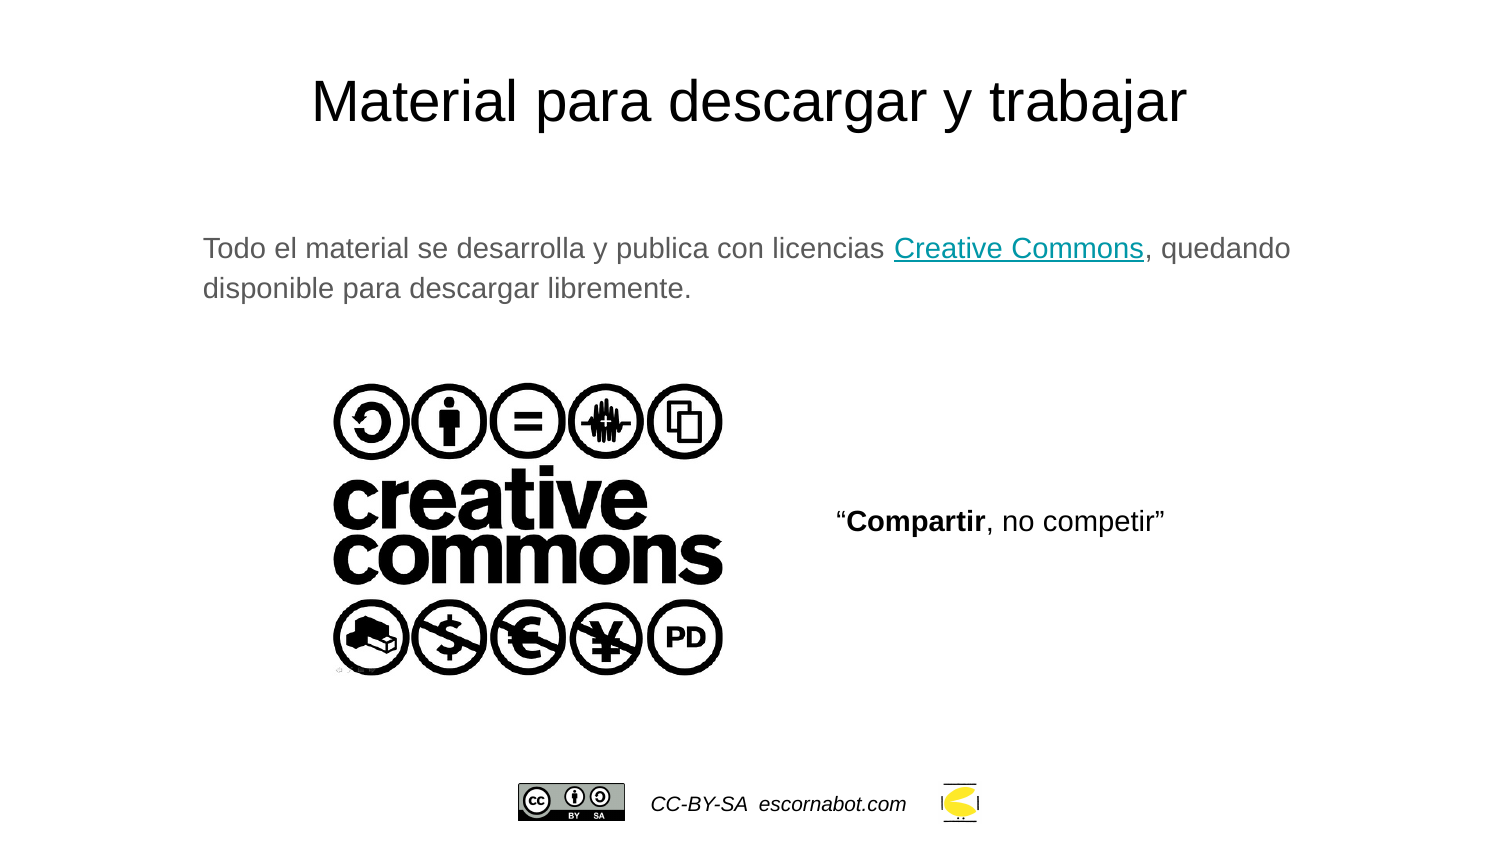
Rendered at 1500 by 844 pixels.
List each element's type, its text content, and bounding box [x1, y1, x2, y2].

title Material para descargar y trabajar [51, 48, 1449, 142]
picture [332, 382, 723, 676]
text_box CC-BY-SA escornabot.com [635, 775, 936, 830]
text_box Todo el material se desarrolla y publica con licencias Creative Commons, quedando disponible para descargar libremente. [187, 209, 1356, 602]
picture [938, 781, 982, 824]
picture [518, 783, 625, 821]
text_box “Compartir, no competir” [821, 487, 1213, 571]
